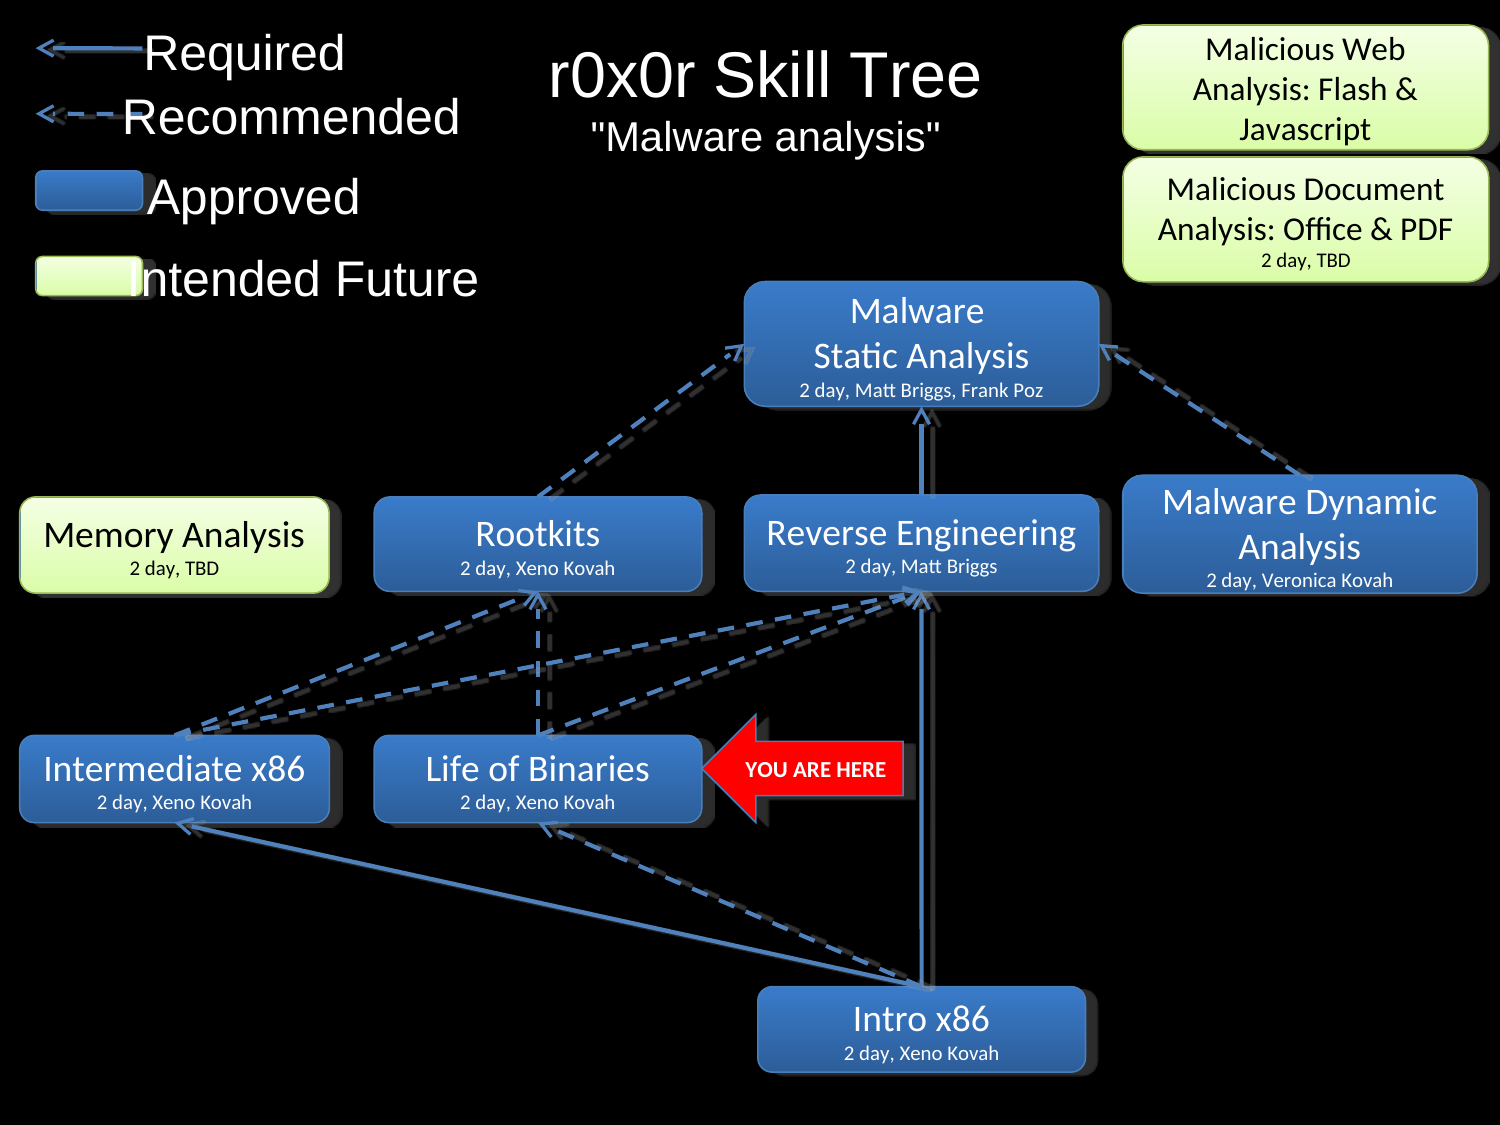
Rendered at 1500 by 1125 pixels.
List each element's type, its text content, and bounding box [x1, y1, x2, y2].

text_box Intro x86 2 day, Xeno Kovah [757, 986, 1086, 1073]
text_box Malware Dynamic Analysis 2 day, Veronica Kovah [1122, 475, 1478, 594]
text_box Life of Binaries 2 day, Xeno Kovah [374, 735, 702, 823]
text_box Intended Future [111, 238, 495, 314]
text_box YOU ARE HERE [701, 714, 904, 823]
text_box Malware Static Analysis 2 day, Matt Briggs, Frank Poz [744, 281, 1099, 407]
text_box Malicious Web Analysis: Flash & Javascript [1122, 24, 1489, 150]
text_box Approved [132, 156, 376, 233]
text_box Reverse Engineering 2 day, Matt Briggs [744, 495, 1099, 592]
text_box Intermediate x86 2 day, Xeno Kovah [19, 735, 330, 823]
text_box Rootkits 2 day, Xeno Kovah [374, 496, 702, 592]
text_box [35, 170, 132, 211]
text_box Required [214, 46, 227, 67]
text_box Required [128, 12, 361, 76]
text_box [35, 256, 111, 296]
text_box r0x0r Skill Tree "Malware analysis" [534, 24, 998, 168]
text_box Recommended [107, 76, 476, 152]
text_box Memory Analysis 2 day, TBD [19, 496, 330, 594]
text_box Malicious Document Analysis: Office & PDF 2 day, TBD [1122, 156, 1489, 282]
